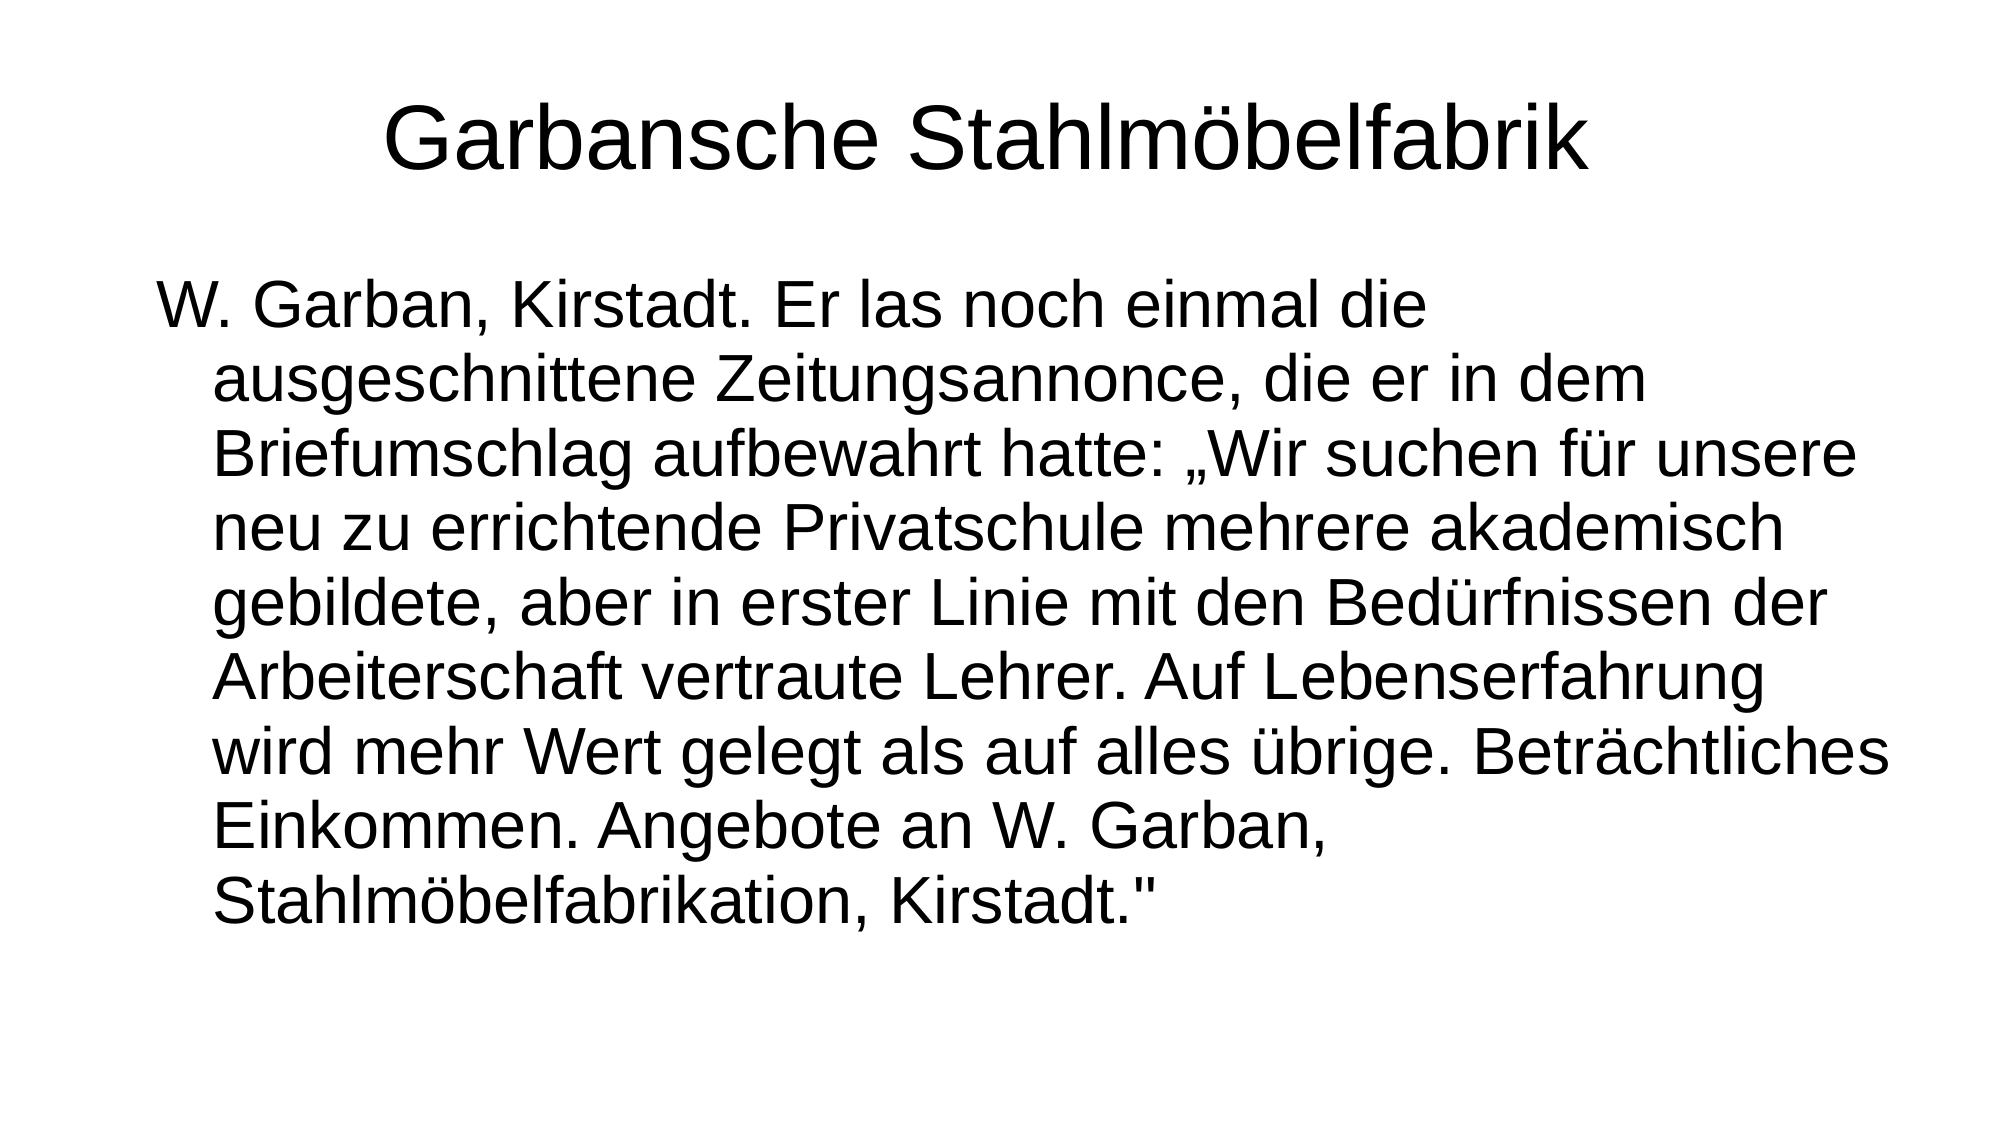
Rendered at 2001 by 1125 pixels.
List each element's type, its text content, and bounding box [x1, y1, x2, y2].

list W. Garban, Kirstadt. Er las noch einmal die ausgeschnittene Zeitungsannonce, die er in dem Briefumschlag aufbewahrt hatte: „Wir suchen für unsere neu zu errichtende Privatschule mehrere akademisch gebildete, aber in erster Linie mit den Bedürfnissen der Arbeiterschaft vertraute Lehrer. Auf Lebenserfahrung wird mehr Wert gelegt als auf alles übrige. Beträchtliches Einkommen. Angebote an W. Garban, Stahlmöbelfabrikation, Kirstadt." [99, 263, 1899, 1006]
title Garbansche Stahlmöbelfabrik [99, 44, 1899, 233]
